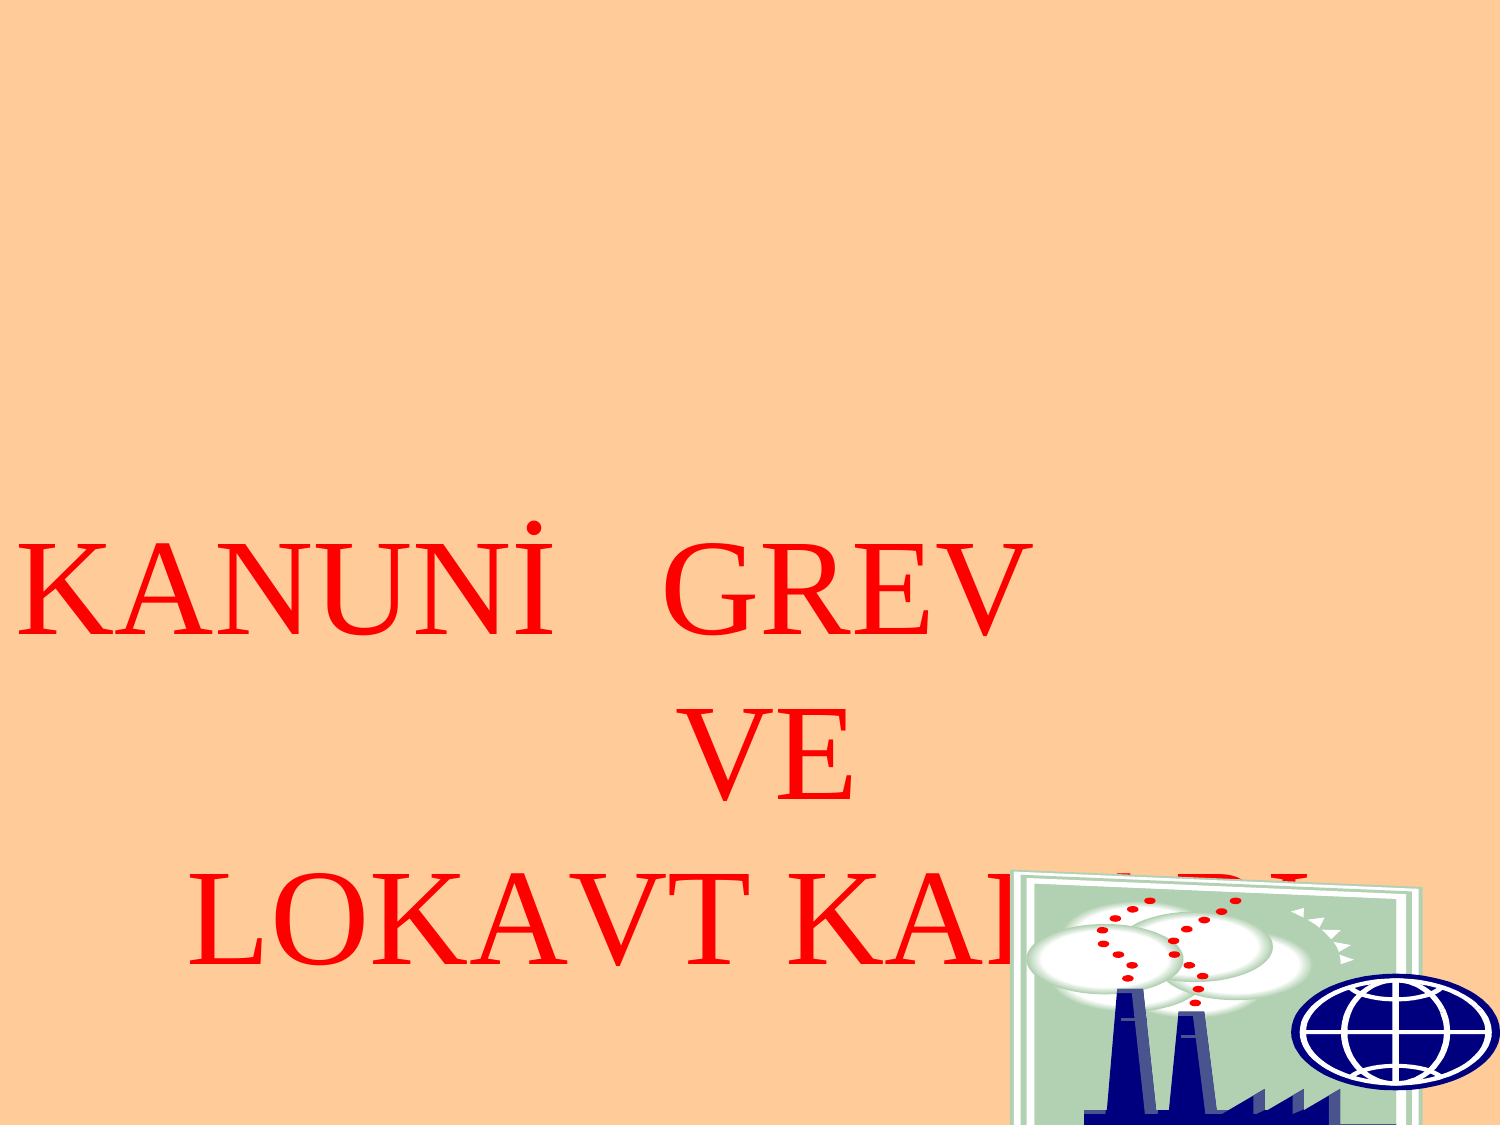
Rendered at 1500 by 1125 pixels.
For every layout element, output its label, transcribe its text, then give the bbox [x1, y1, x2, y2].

picture [1009, 869, 1500, 1125]
title KANUNİ GREV VE LOKAVT KARARI [0, 231, 1500, 1125]
